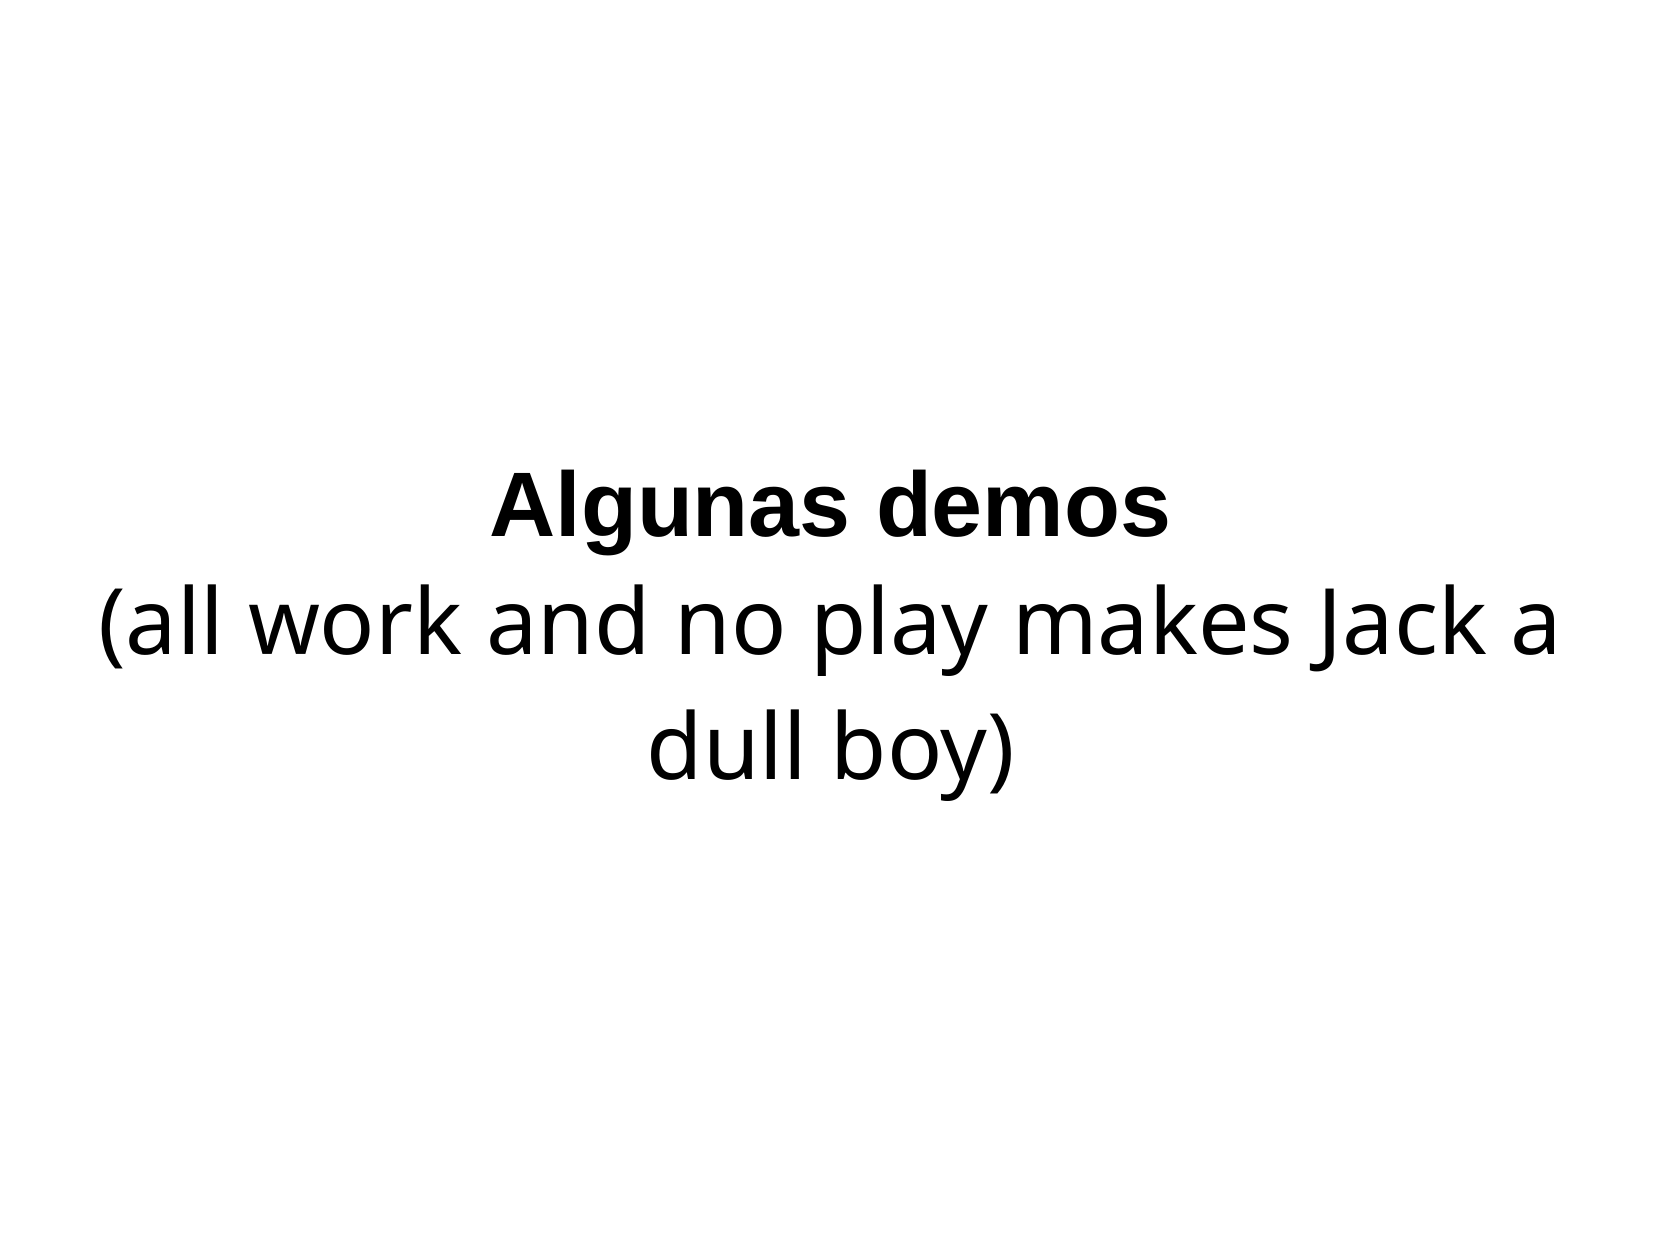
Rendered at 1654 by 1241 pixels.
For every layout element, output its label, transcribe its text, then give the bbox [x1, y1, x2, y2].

subtitle Algunas demos (all work and no play makes Jack a dull boy) [86, 150, 1576, 1111]
